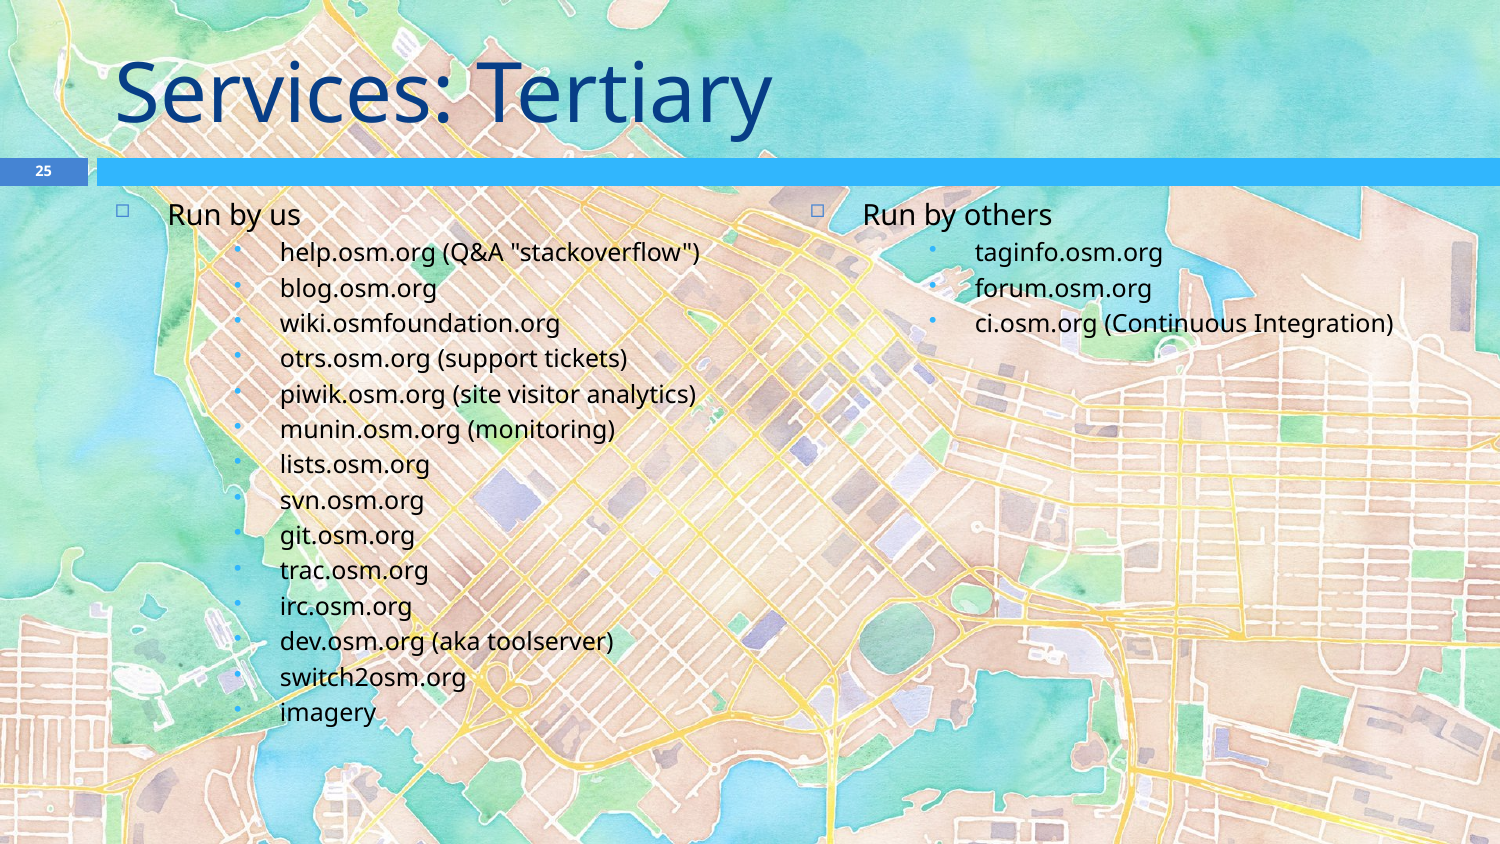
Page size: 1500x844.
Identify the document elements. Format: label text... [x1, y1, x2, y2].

title Services: Tertiary [99, 28, 1438, 151]
list Run by others taginfo.osm.org forum.osm.org ci.osm.org (Continuous Integration) [794, 195, 1433, 759]
list Run by us help.osm.org (Q&A "stackoverflow") blog.osm.org wiki.osmfoundation.org otrs.osm.org (support tickets) piwik.osm.org (site visitor analytics) munin.osm.org (monitoring) lists.osm.org svn.osm.org git.osm.org trac.osm.org irc.osm.org dev.osm.org (aka toolserver) switch2osm.org imagery [99, 195, 738, 759]
text_box ‹#› [0, 156, 88, 187]
